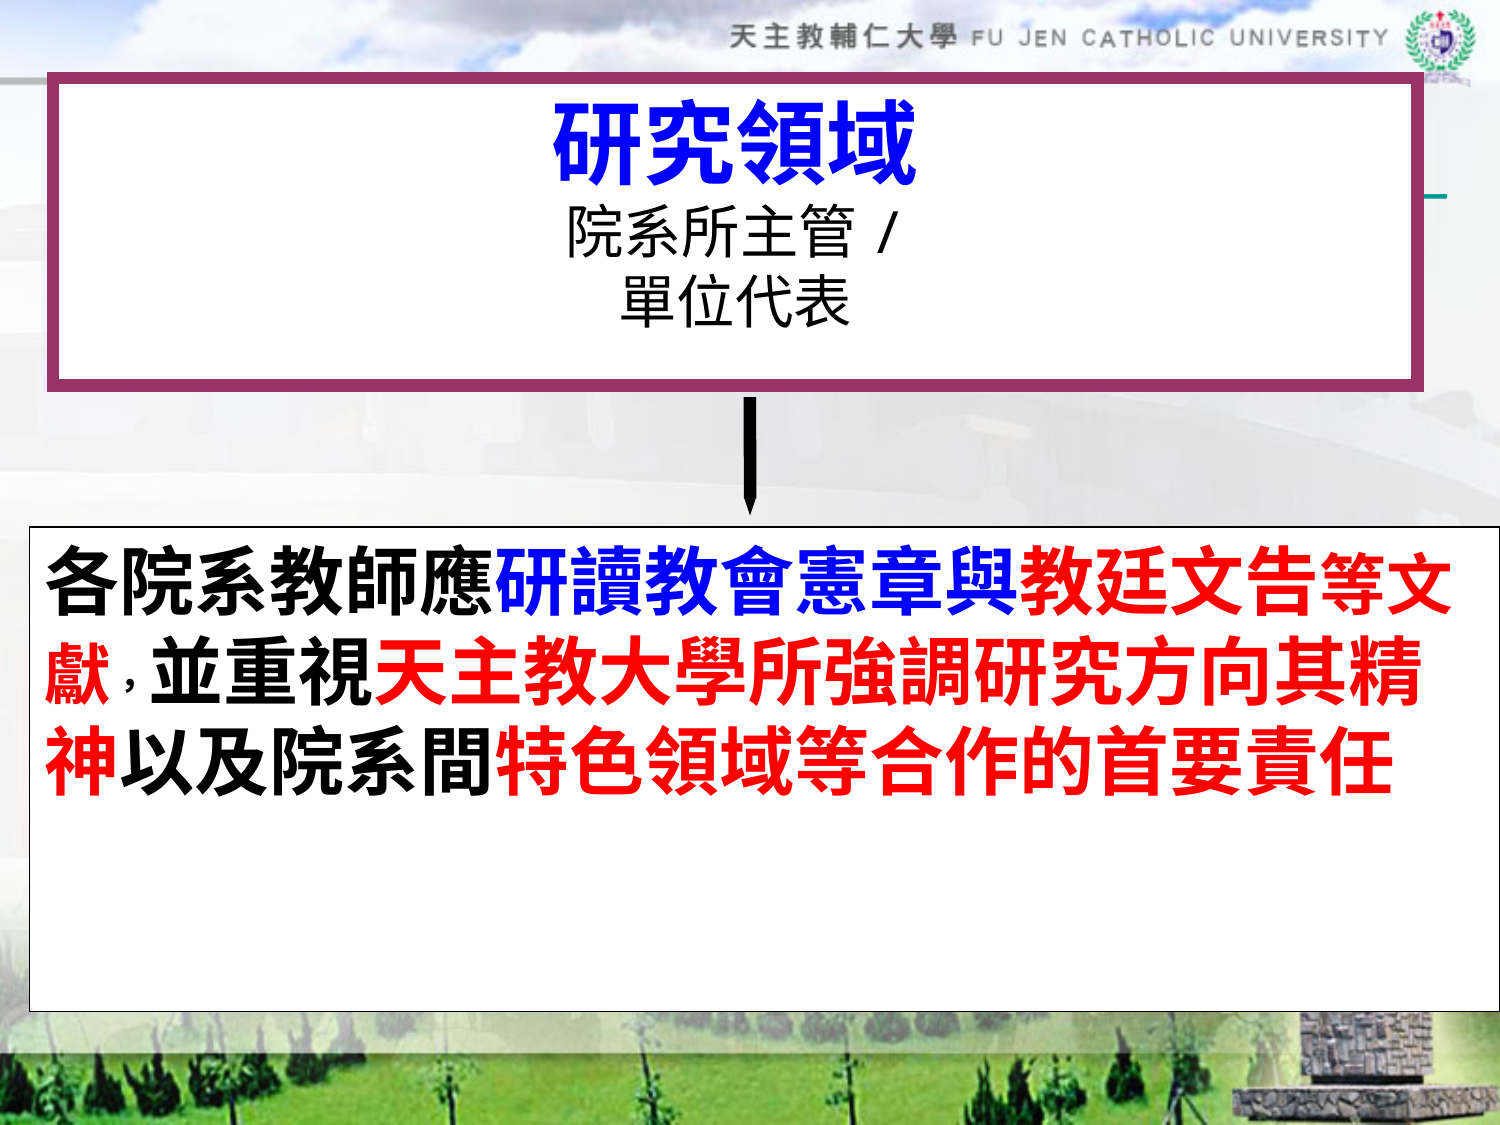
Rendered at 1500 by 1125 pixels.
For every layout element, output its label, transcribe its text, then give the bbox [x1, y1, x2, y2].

text_box 各院系教師應研讀教會憲章與教廷文告等文獻，並重視天主教大學所強調研究方向其精神以及院系間特色領域等合作的首要責任 [29, 527, 1500, 1012]
text_box 研究領域 院系所主管/ 單位代表 [53, 78, 1418, 386]
